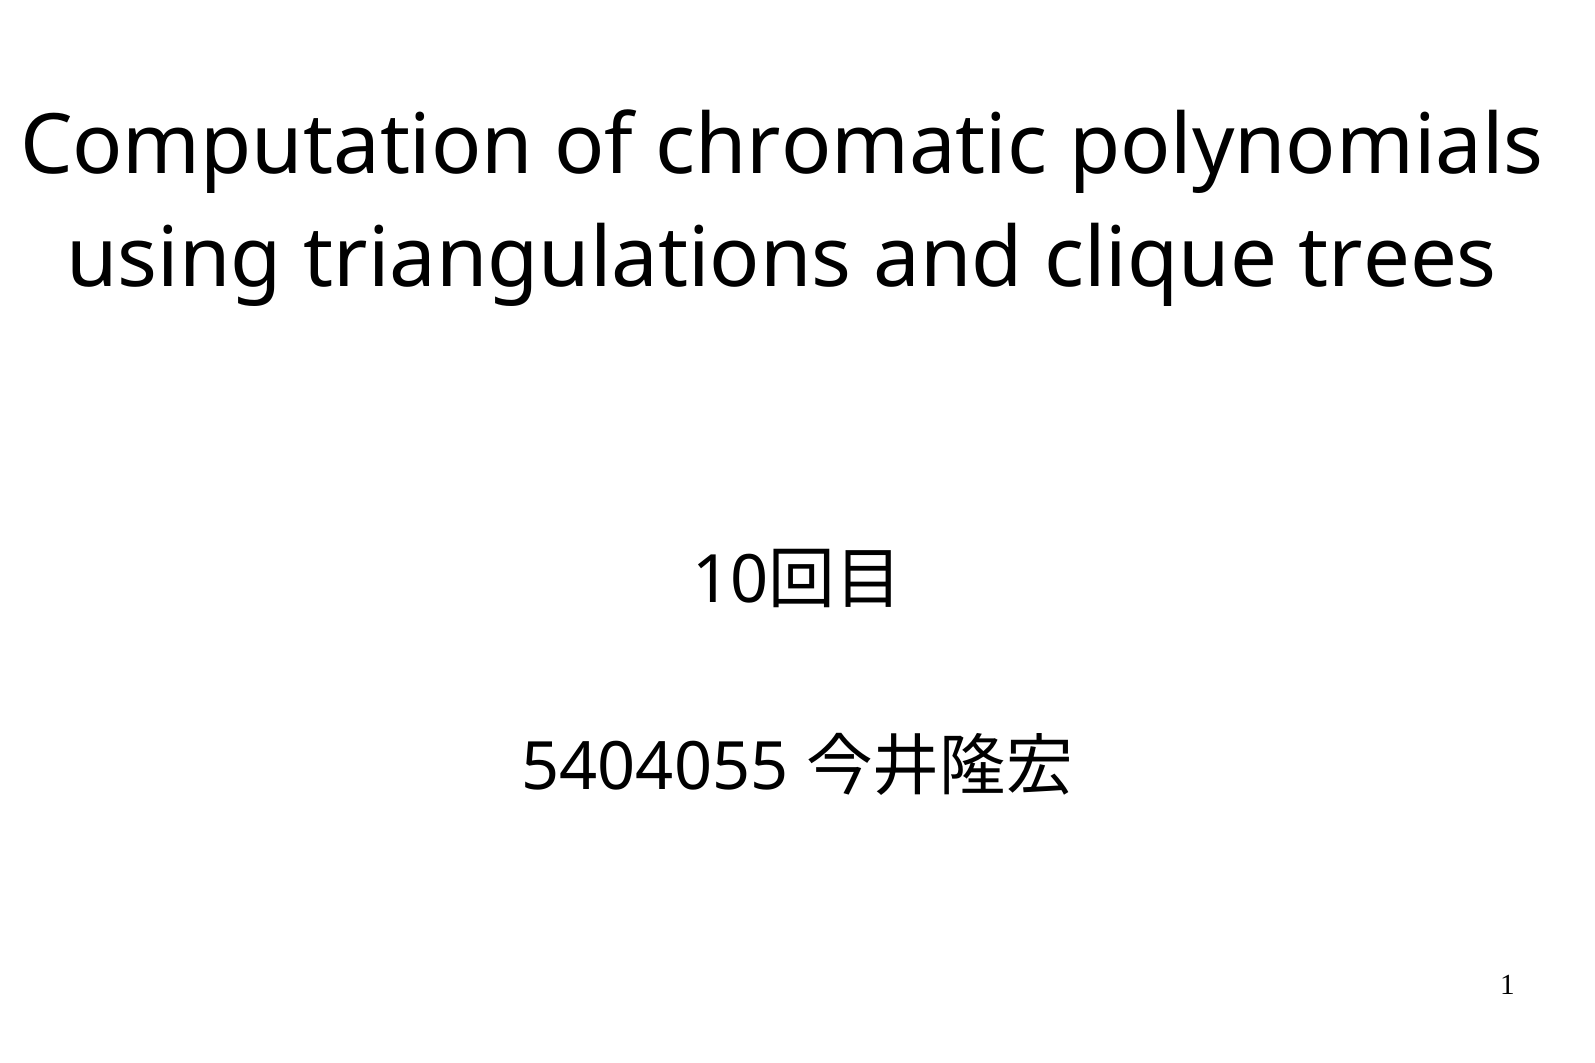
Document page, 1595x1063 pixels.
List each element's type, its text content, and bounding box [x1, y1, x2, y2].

text_box 10回目 5404055 今井隆宏 [79, 383, 1515, 951]
title Computation of chromatic polynomials using triangulations and clique trees [0, 100, 1565, 296]
